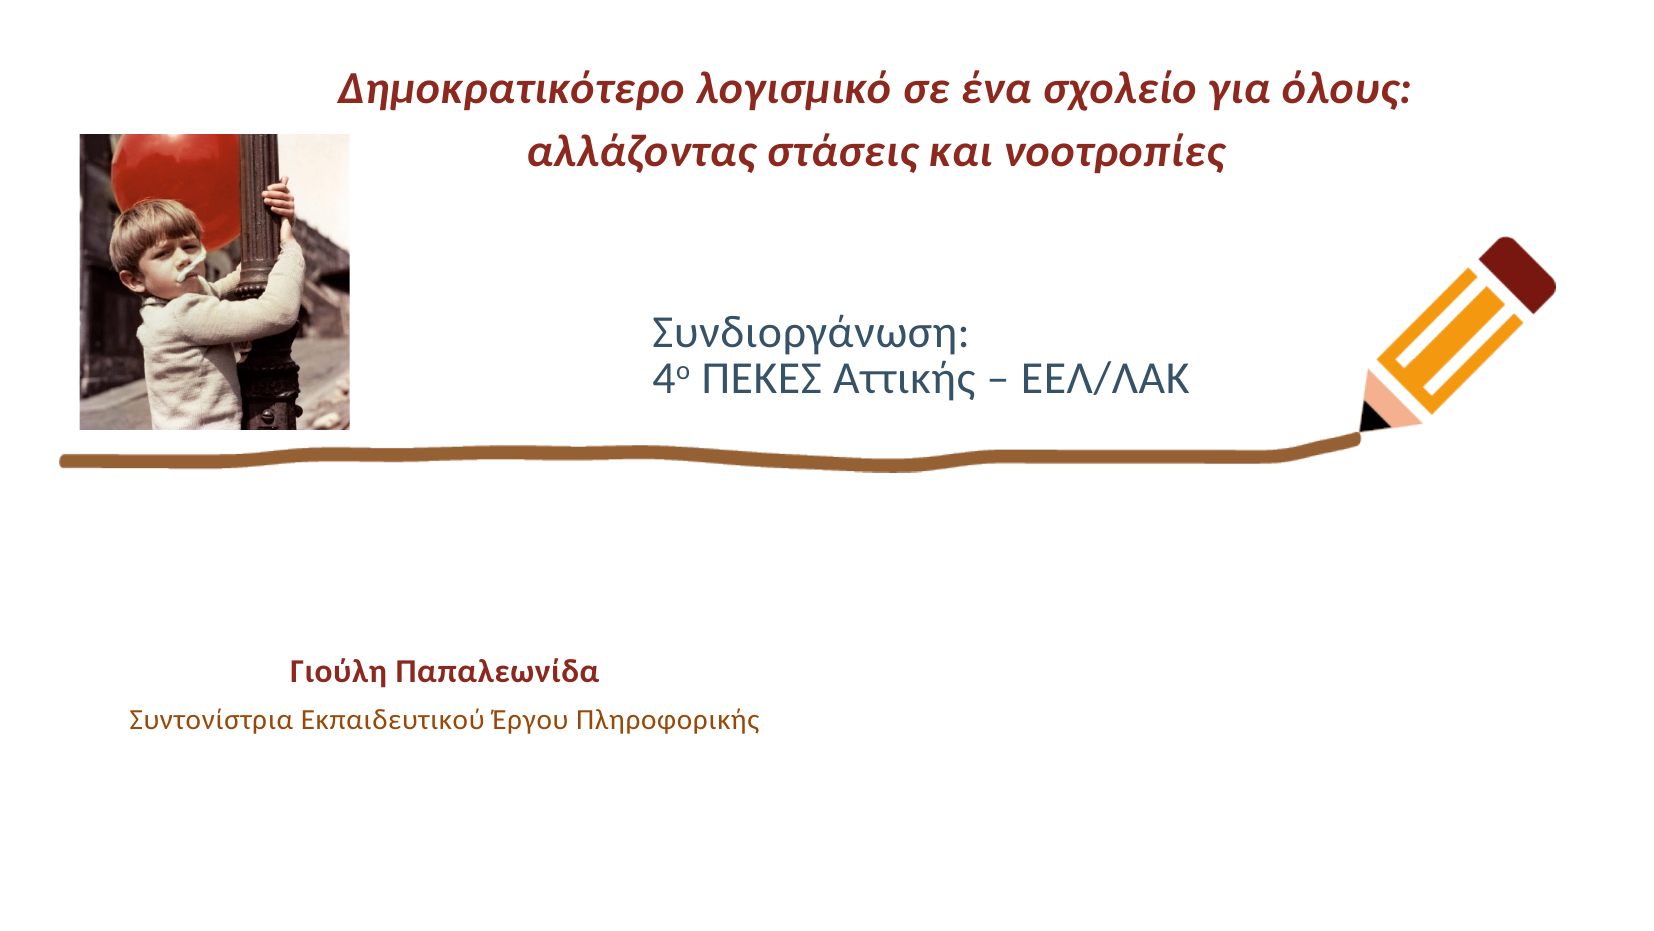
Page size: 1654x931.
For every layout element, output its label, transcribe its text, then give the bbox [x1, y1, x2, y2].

picture [59, 134, 1556, 473]
title Δημοκρατικότερο λογισμικό σε ένα σχολείο για όλους: αλλάζοντας στάσεις και νοοτροπίες [270, 49, 1483, 176]
list Γιούλη Παπαλεωνίδα Συντονίστρια Εκπαιδευτικού Έργου Πληροφορικής [20, 625, 814, 756]
text_box Συνδιοργάνωση: 4ο ΠΕΚΕΣ Αττικής – ΕΕΛ/ΛΑΚ [637, 305, 1276, 413]
